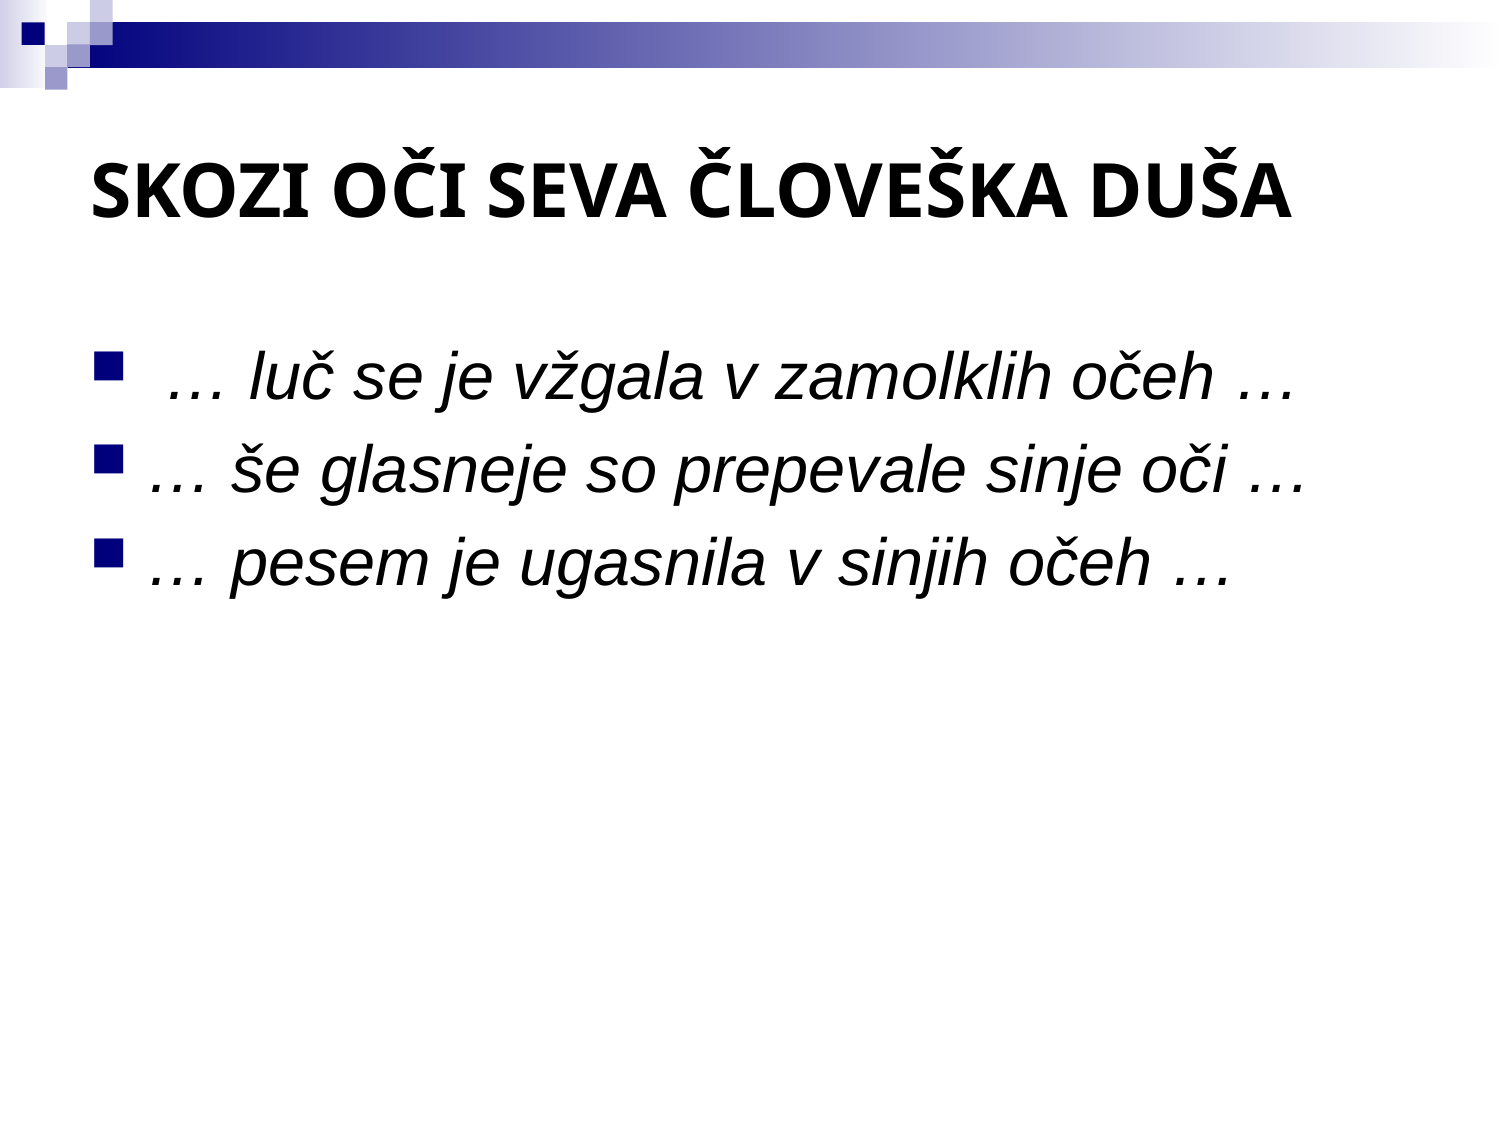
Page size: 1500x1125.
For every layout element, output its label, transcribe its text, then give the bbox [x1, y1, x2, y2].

title SKOZI OČI SEVA ČLOVEŠKA DUŠA [75, 75, 1425, 300]
list … luč se je vžgala v zamolklih očeh … … še glasneje so prepevale sinje oči … … pesem je ugasnila v sinjih očeh … [75, 324, 1425, 963]
